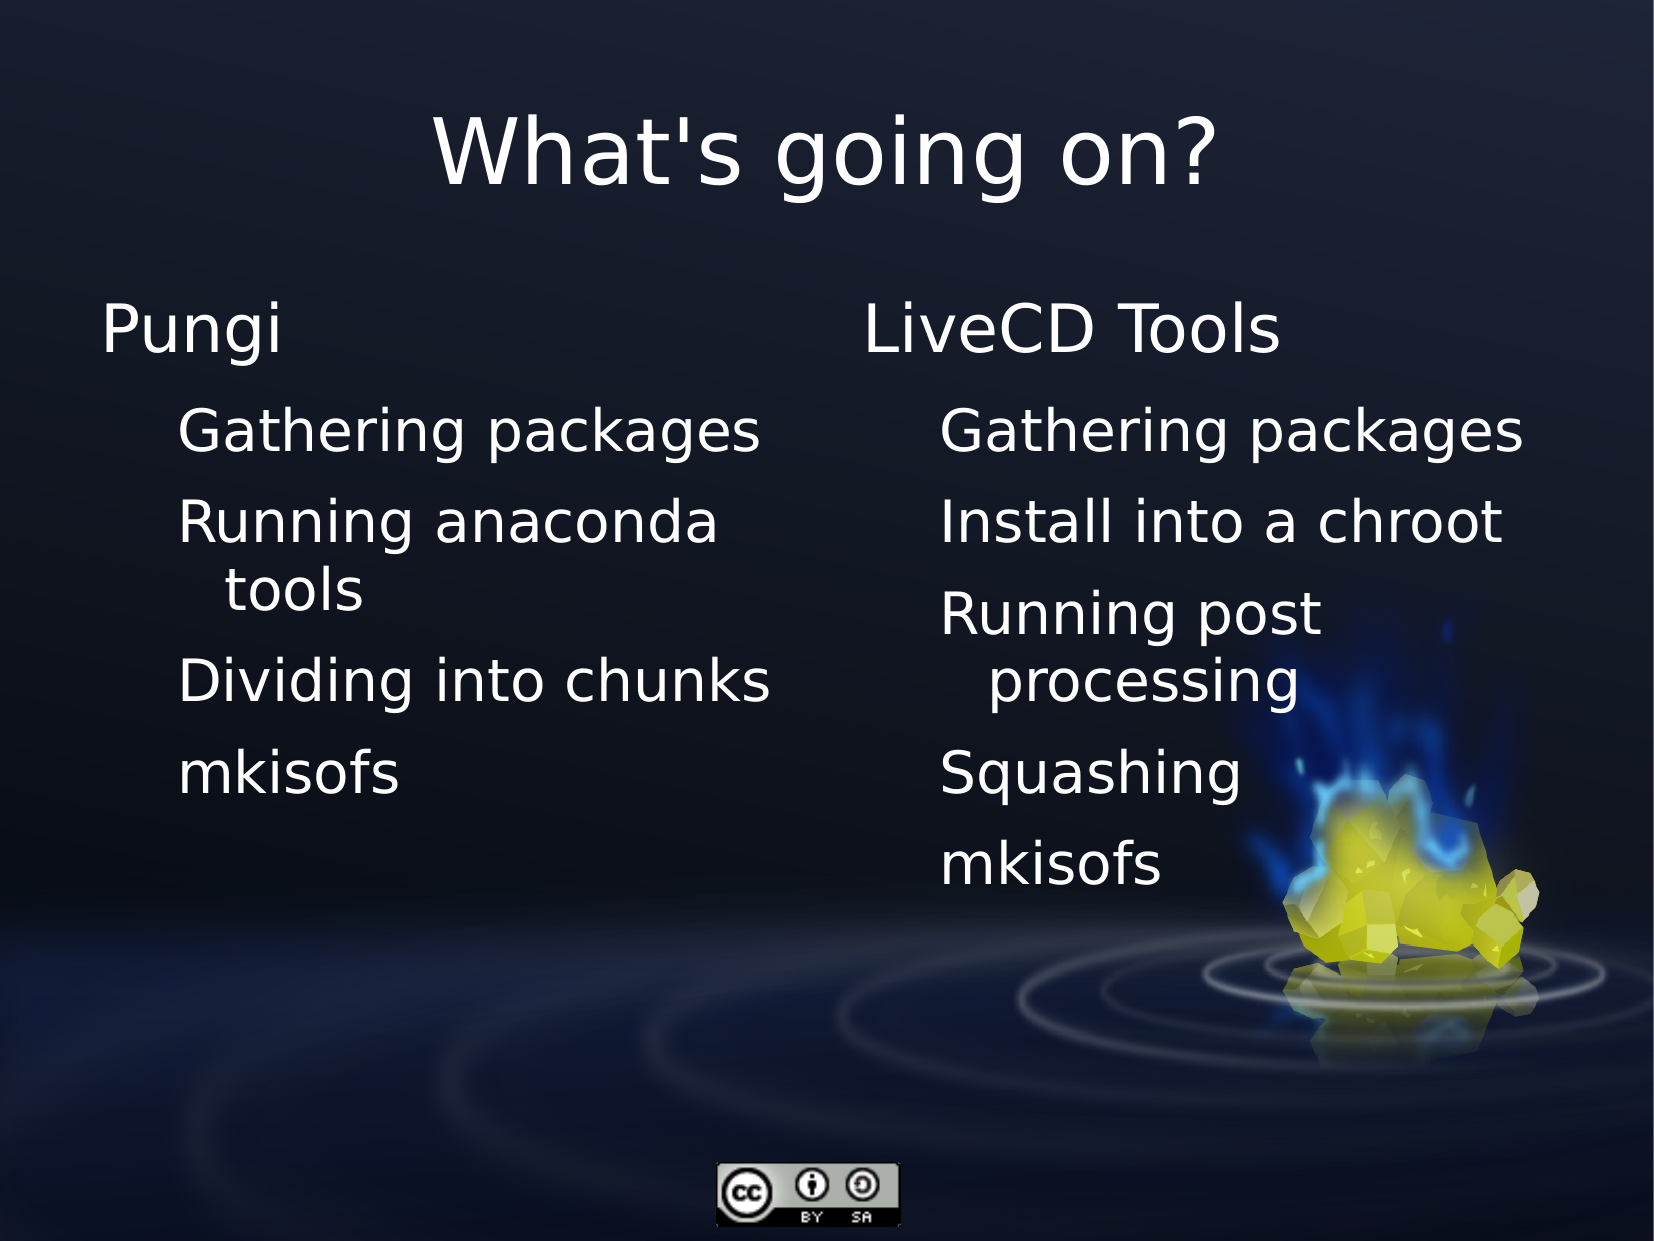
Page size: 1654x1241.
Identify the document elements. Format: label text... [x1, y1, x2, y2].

list LiveCD Tools Gathering packages Install into a chroot Running post processing Squashing mkisofs [845, 290, 1572, 1094]
title What's going on? [82, 49, 1571, 257]
picture [0, 0, 1654, 1241]
list Pungi Gathering packages Running anaconda tools Dividing into chunks mkisofs [82, 290, 809, 1109]
